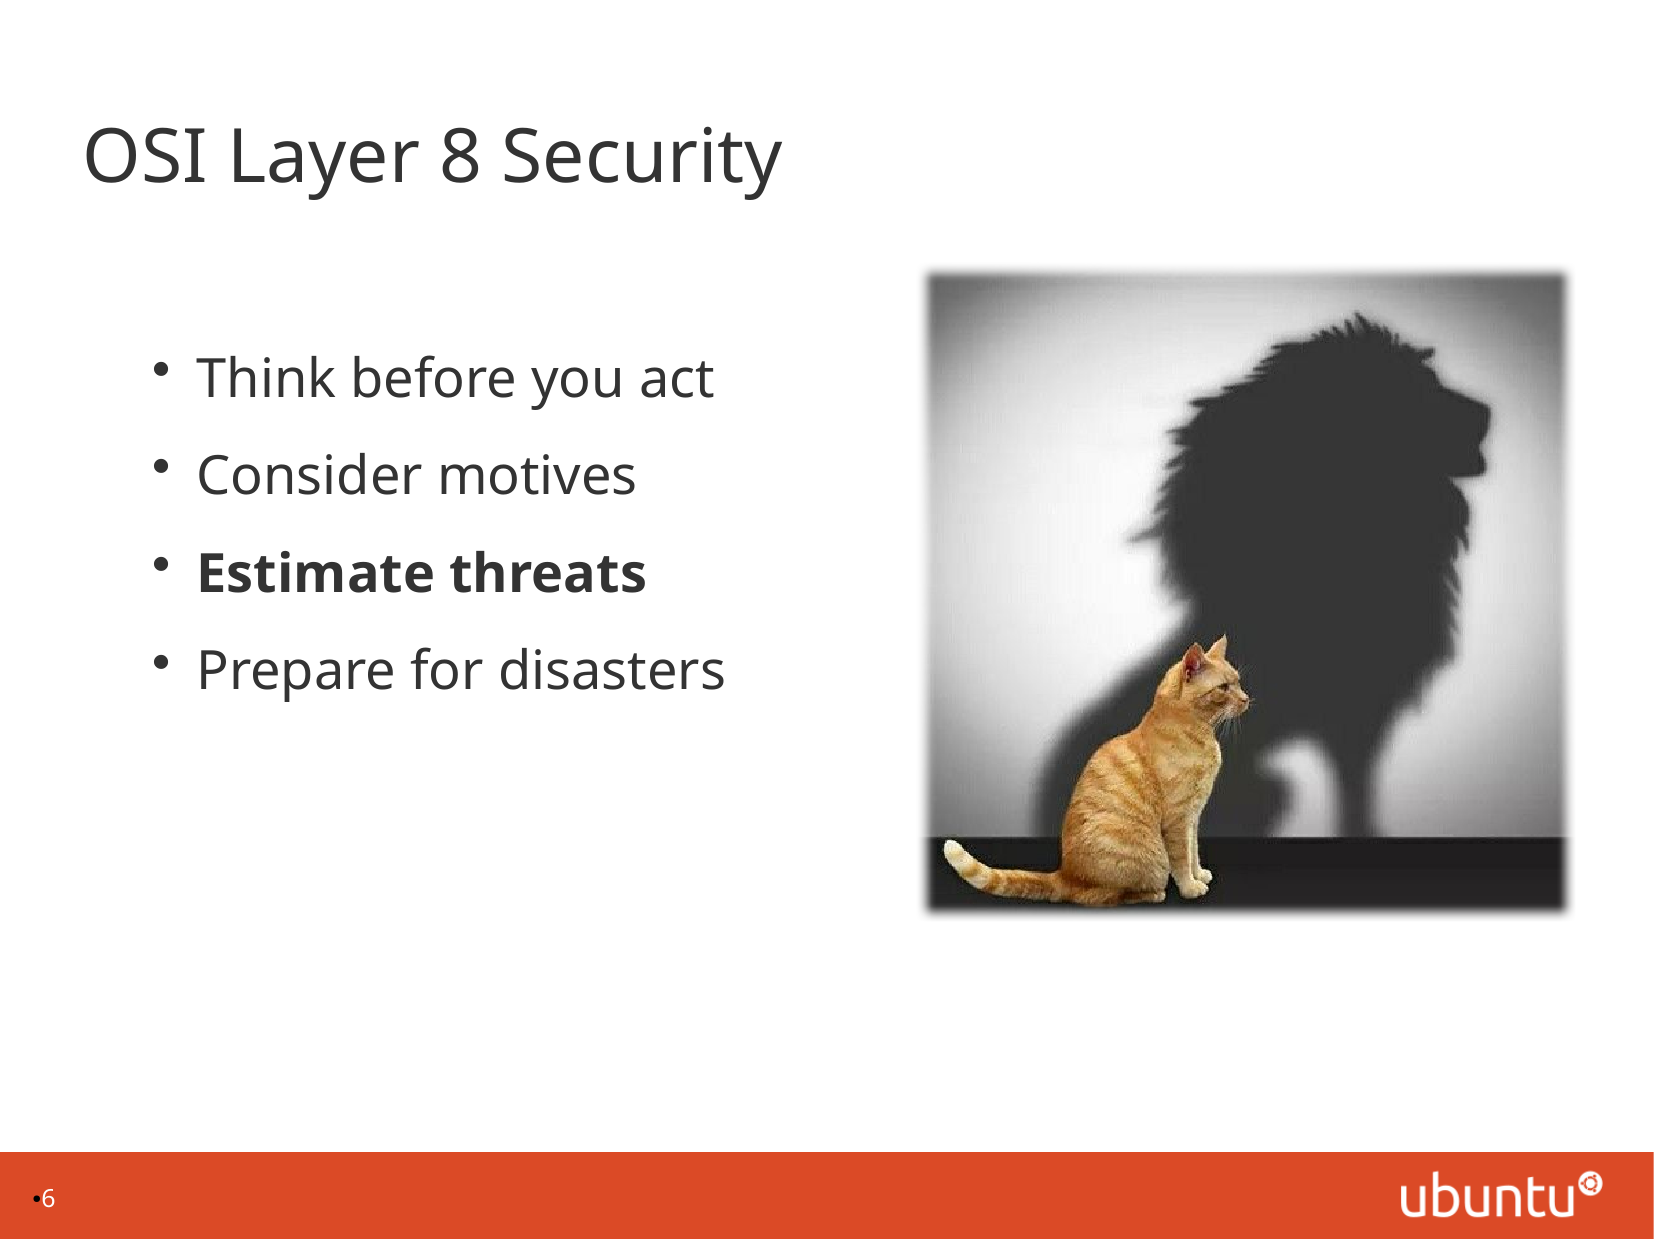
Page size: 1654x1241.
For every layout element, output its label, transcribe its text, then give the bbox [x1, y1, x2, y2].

picture [916, 262, 1576, 922]
picture [0, 1152, 1654, 1239]
list Think before you act Consider motives Estimate threats Prepare for disasters [87, 301, 1579, 1022]
title OSI Layer 8 Security [82, 49, 1571, 257]
